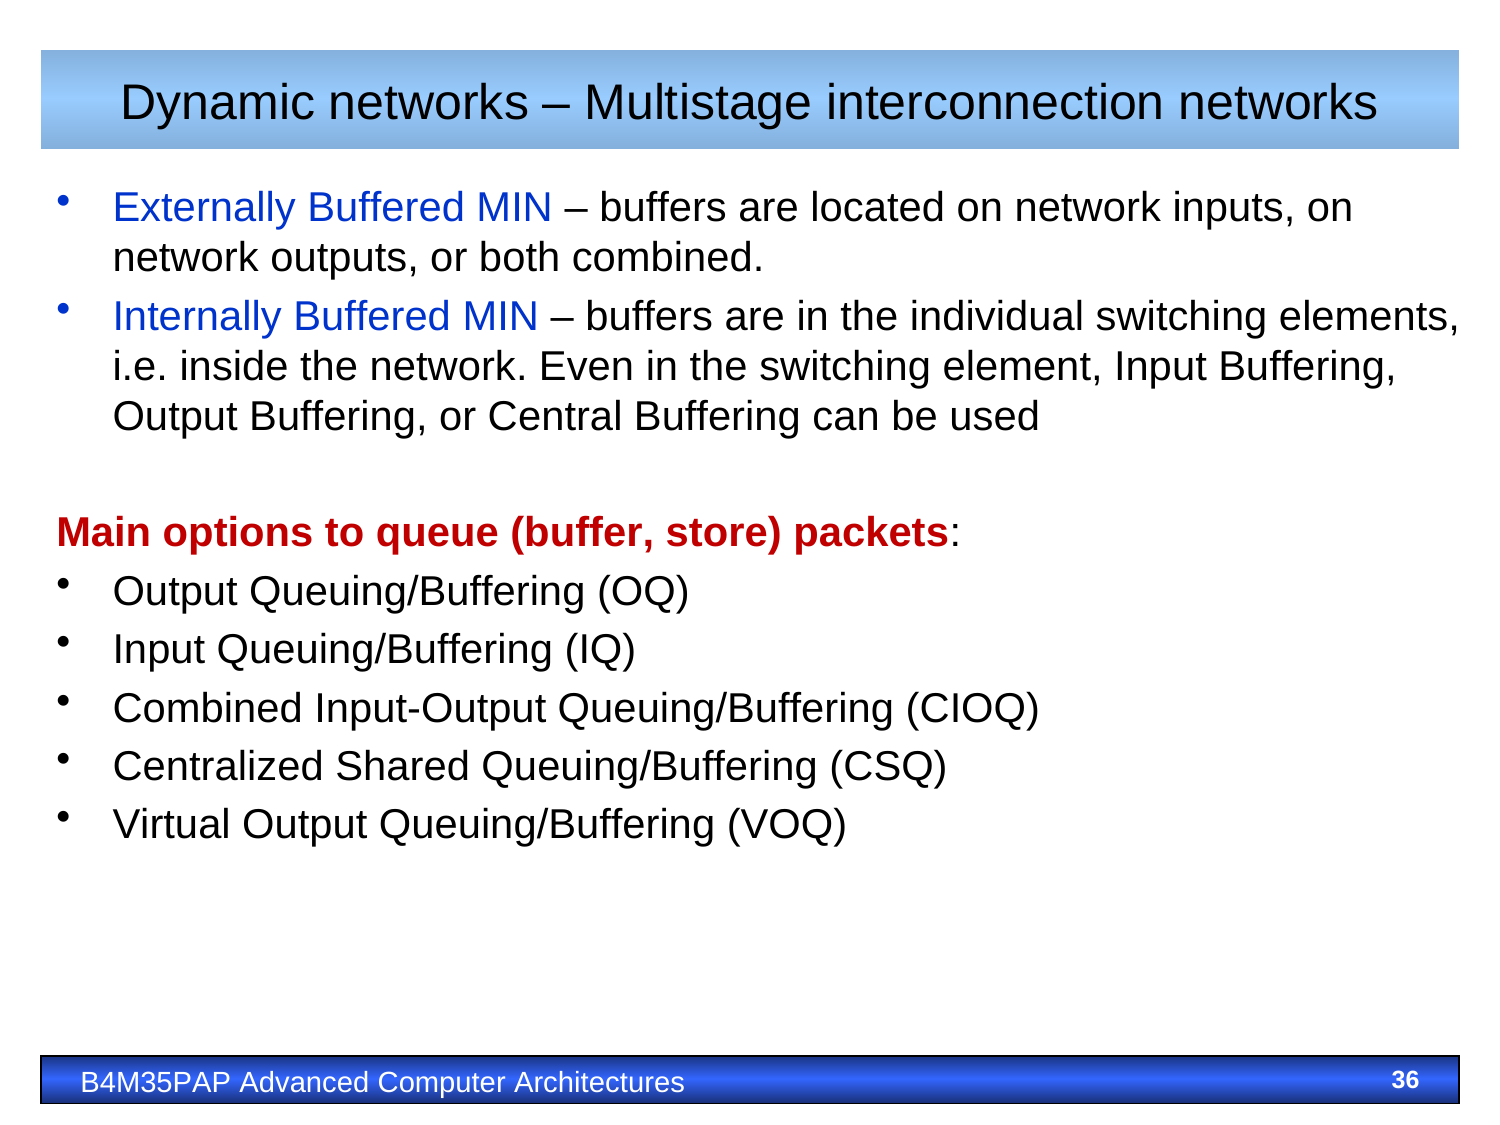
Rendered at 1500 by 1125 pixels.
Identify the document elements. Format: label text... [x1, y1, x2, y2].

title Dynamic networks – Multistage interconnection networks [41, 50, 1459, 149]
list Externally Buffered MIN – buffers are located on network inputs, on network outputs, or both combined. Internally Buffered MIN – buffers are in the individual switching elements, i.e. inside the network. Even in the switching element, Input Buffering, Output Buffering, or Central Buffering can be used Main options to queue (buffer, store) packets: Output Queuing/Buffering (OQ) Input Queuing/Buffering (IQ) Combined Input-Output Queuing/Buffering (CIOQ) Centralized Shared Queuing/Buffering (CSQ) Virtual Output Queuing/Buffering (VOQ) [41, 172, 1500, 1000]
